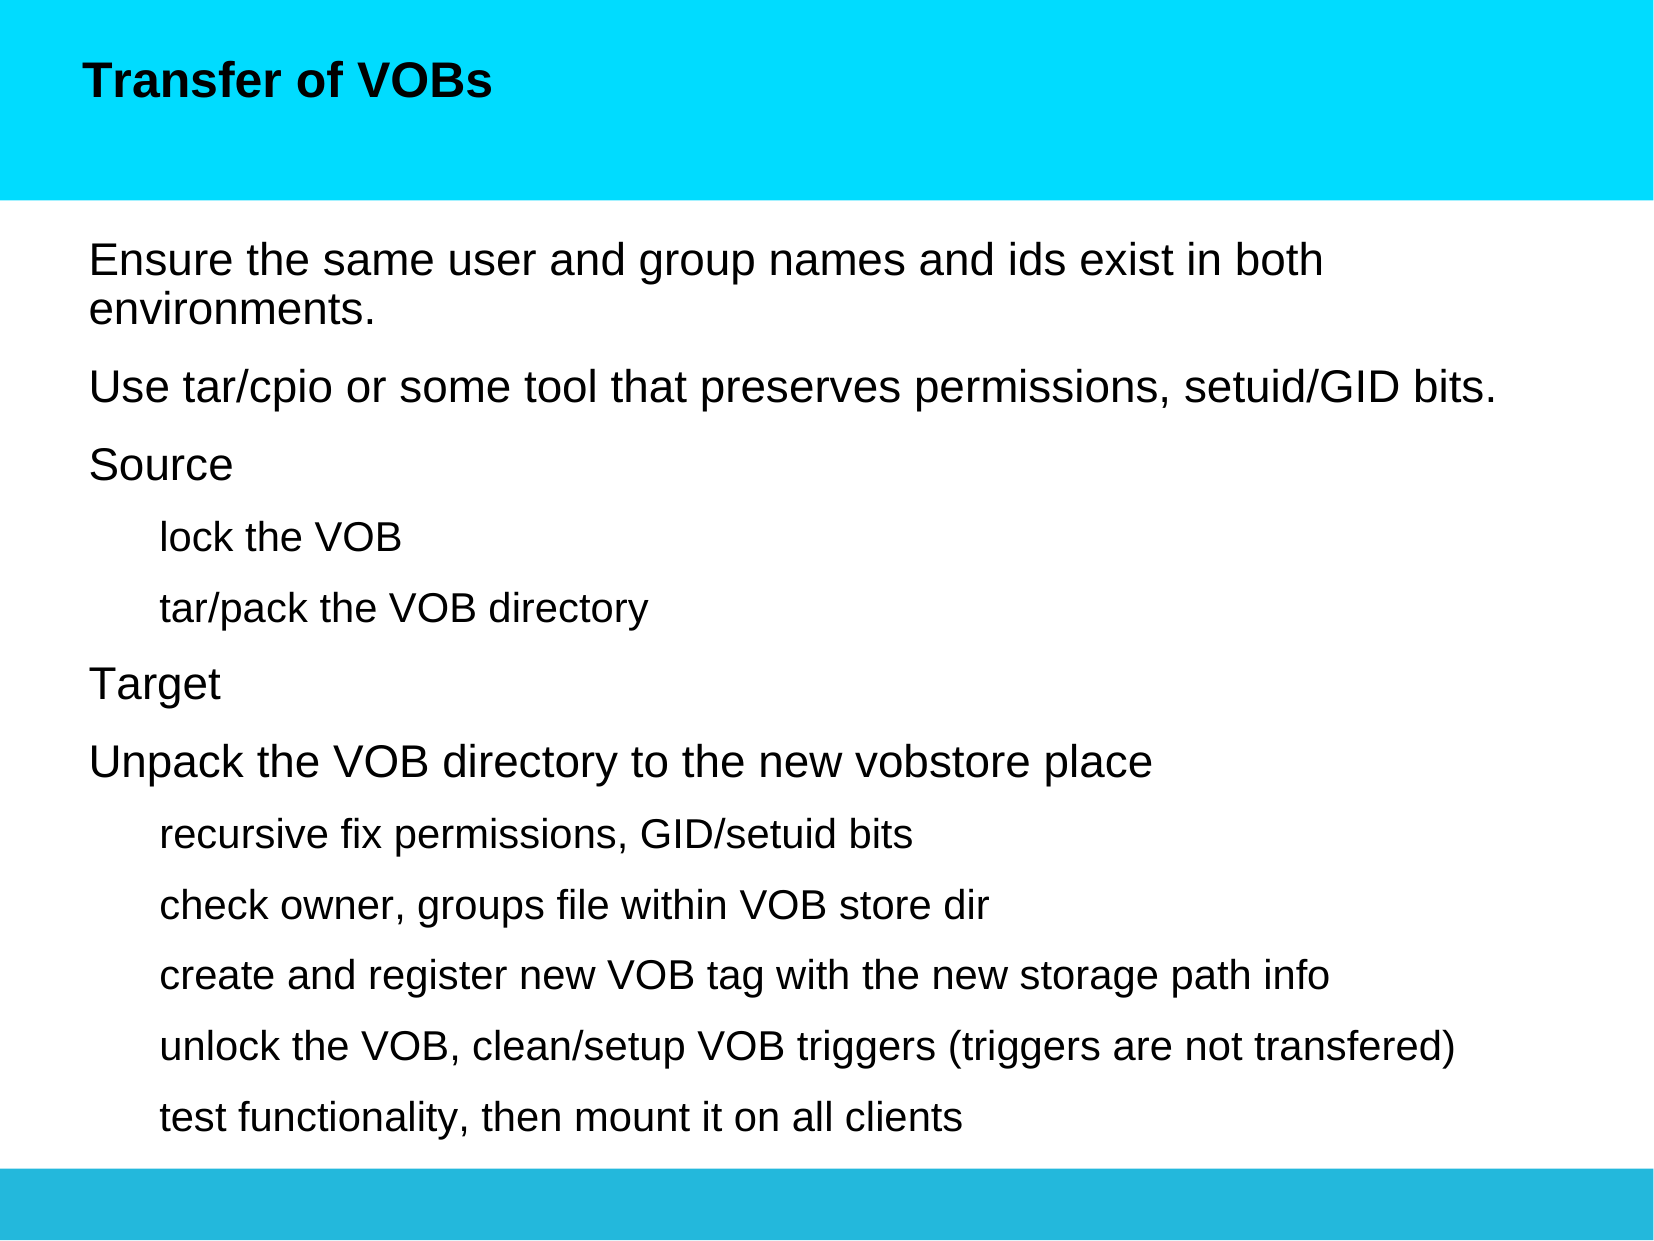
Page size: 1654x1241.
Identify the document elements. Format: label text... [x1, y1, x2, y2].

list Ensure the same user and group names and ids exist in both environments. Use tar/cpio or some tool that preserves permissions, setuid/GID bits. Source lock the VOB tar/pack the VOB directory Target Unpack the VOB directory to the new vobstore place recursive fix permissions, GID/setuid bits check owner, groups file within VOB store dir create and register new VOB tag with the new storage path info unlock the VOB, clean/setup VOB triggers (triggers are not transfered) test functionality, then mount it on all clients [88, 236, 1586, 1143]
picture [0, 201, 1654, 1168]
title Transfer of VOBs [82, 34, 1130, 122]
